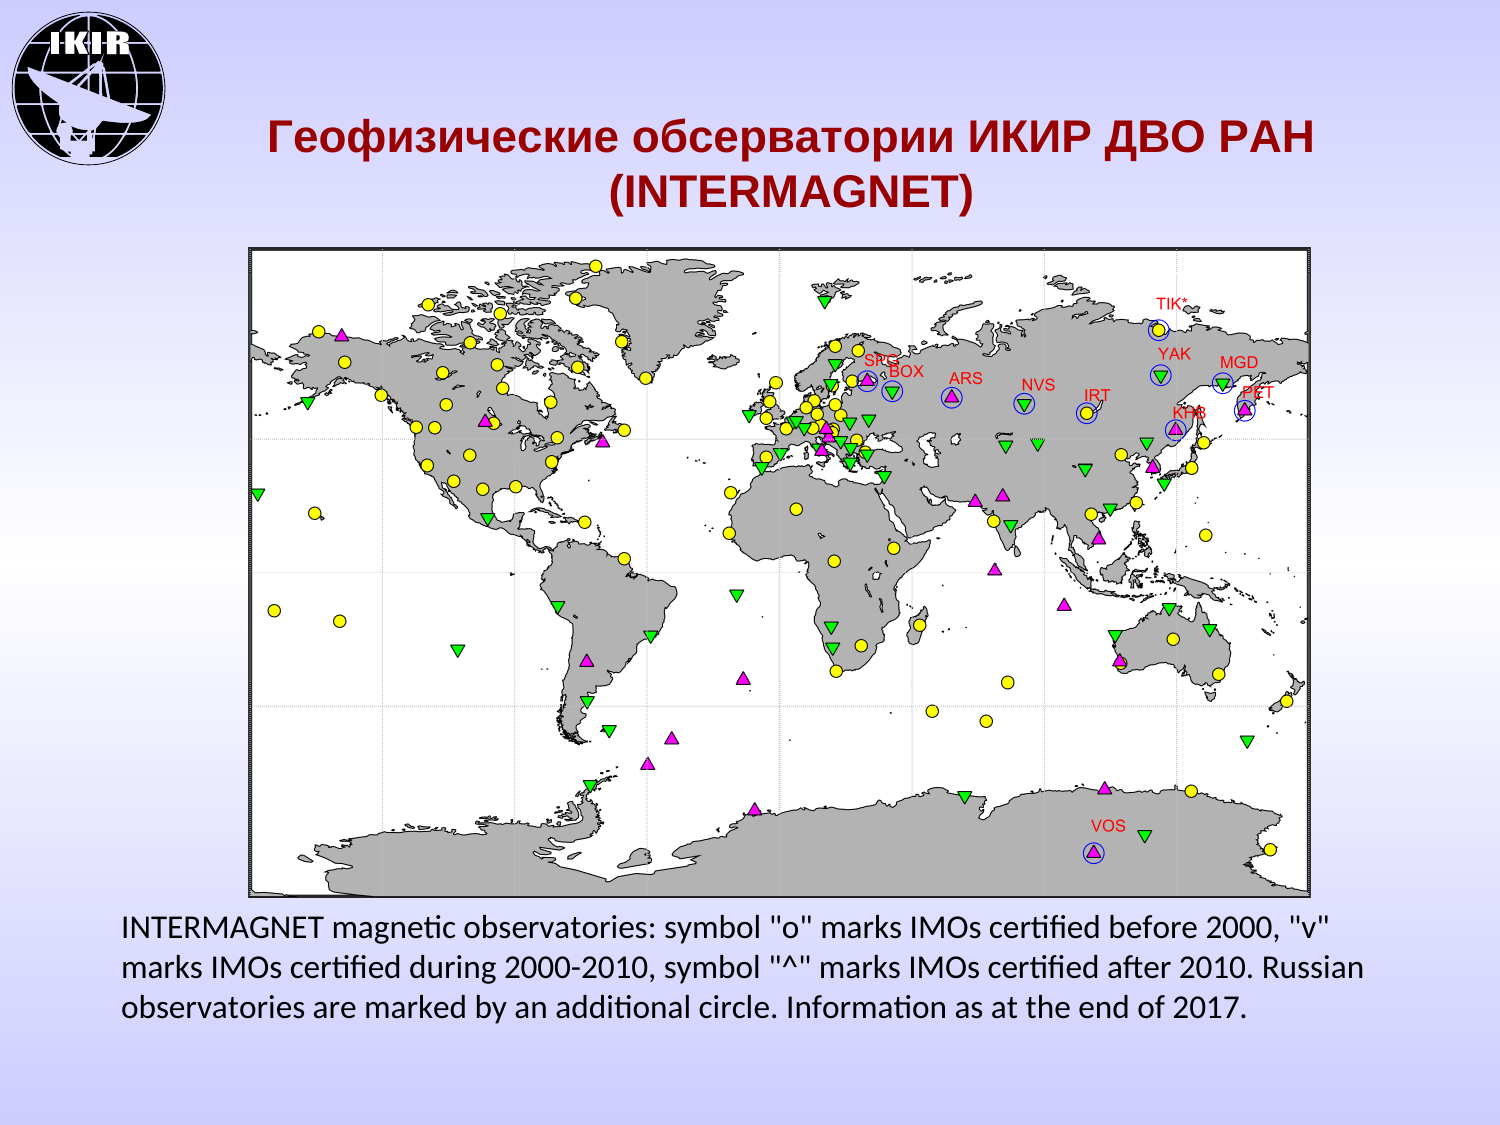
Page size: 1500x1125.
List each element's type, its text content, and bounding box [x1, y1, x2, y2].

text_box INTERMAGNET magnetic observatories: symbol "o" marks IMOs certified before 2000, "v" marks IMOs certified during 2000-2010, symbol "^" marks IMOs certified after 2010. Russian observatories are marked by an additional circle. Information as at the end of 2017. [106, 897, 1430, 1033]
text_box Геофизические обсерватории ИКИР ДВО РАН (INTERMAGNET) [200, 99, 1382, 225]
picture [11, 11, 166, 166]
picture [248, 247, 1311, 897]
